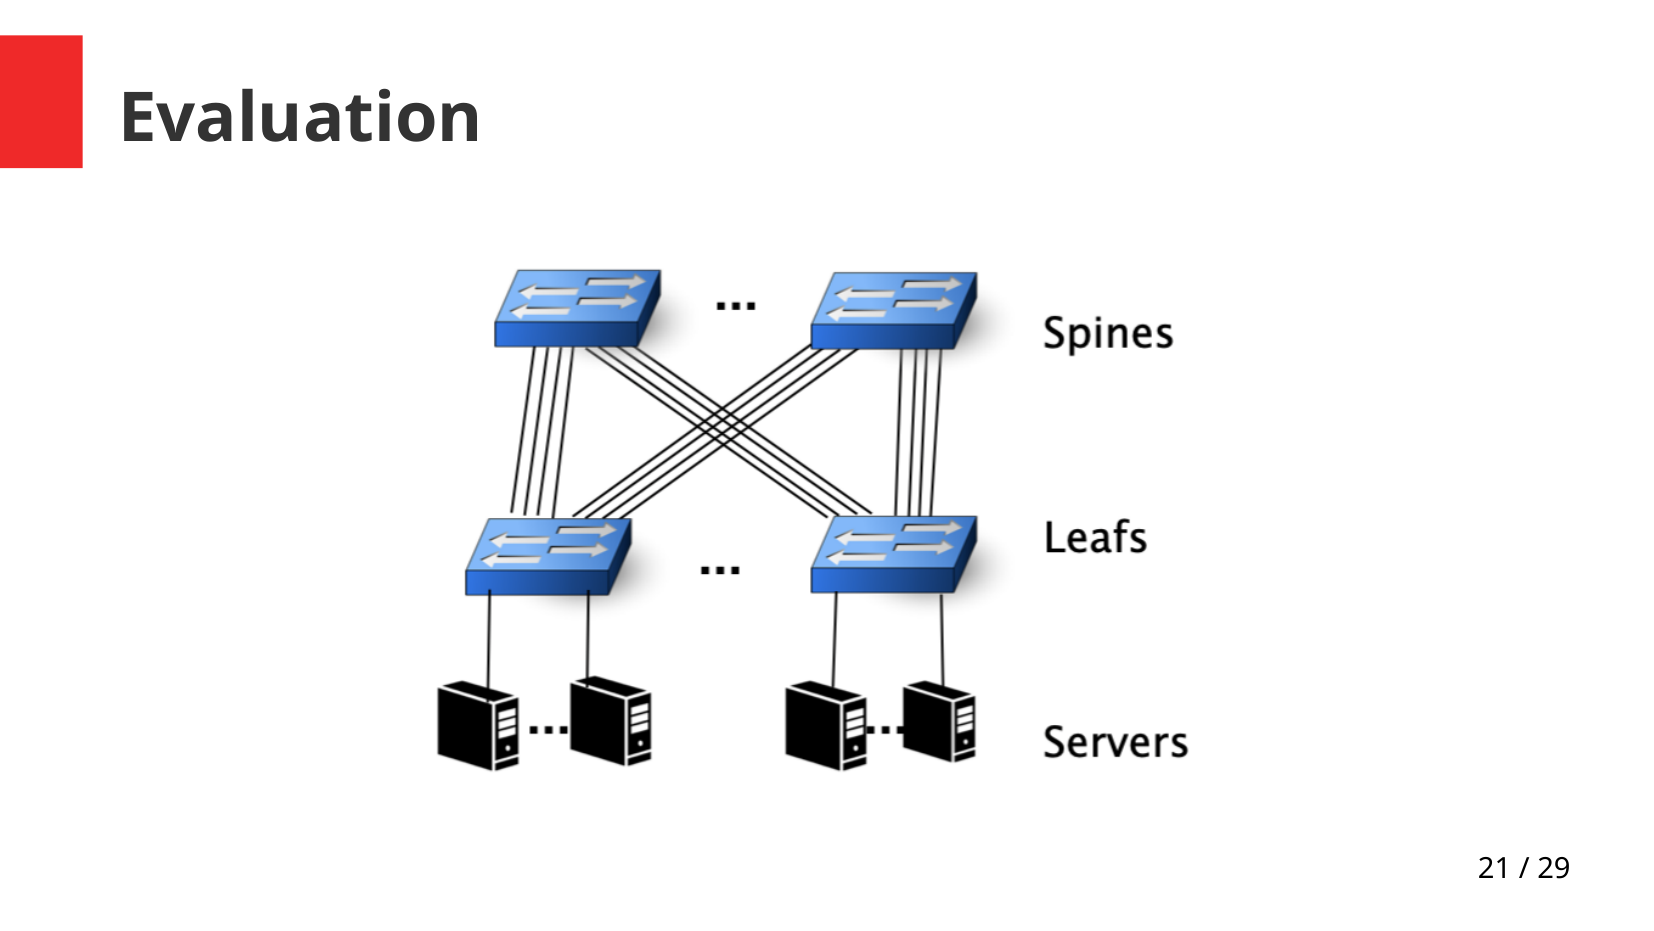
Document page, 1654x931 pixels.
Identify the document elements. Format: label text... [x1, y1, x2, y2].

picture [375, 209, 1231, 808]
title Evaluation [118, 36, 1571, 193]
